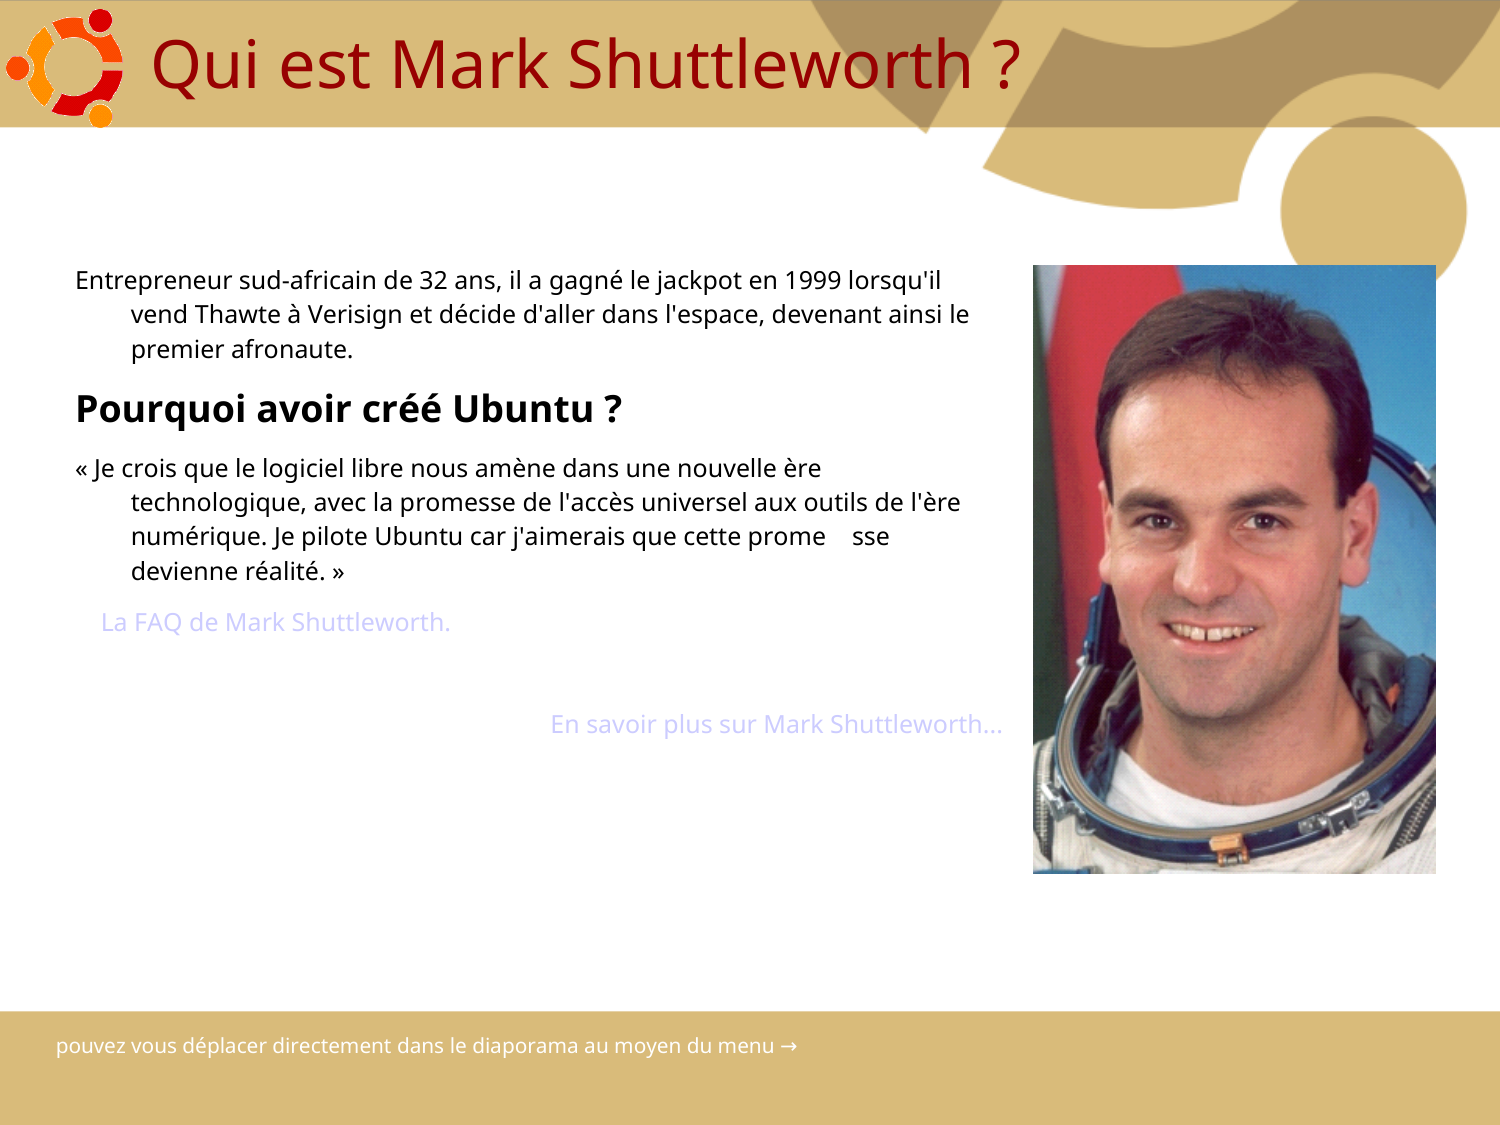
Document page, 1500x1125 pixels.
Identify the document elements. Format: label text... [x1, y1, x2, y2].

title Qui est Mark Shuttleworth ? [135, 0, 1418, 126]
picture [0, 0, 1500, 876]
list Entrepreneur sud-africain de 32 ans, il a gagné le jackpot en 1999 lorsqu'il vend Thawte à Verisign et décide d'aller dans l'espace, devenant ainsi le premier afronaute. Pourquoi avoir créé Ubuntu ? « Je crois que le logiciel libre nous amène dans une nouvelle ère technologique, avec la promesse de l'accès universel aux outils de l'ère numérique. Je pilote Ubuntu car j'aimerais que cette prome sse devienne réalité. » La FAQ de Mark Shuttleworth. En savoir plus sur Mark Shuttleworth... [74, 262, 1004, 918]
